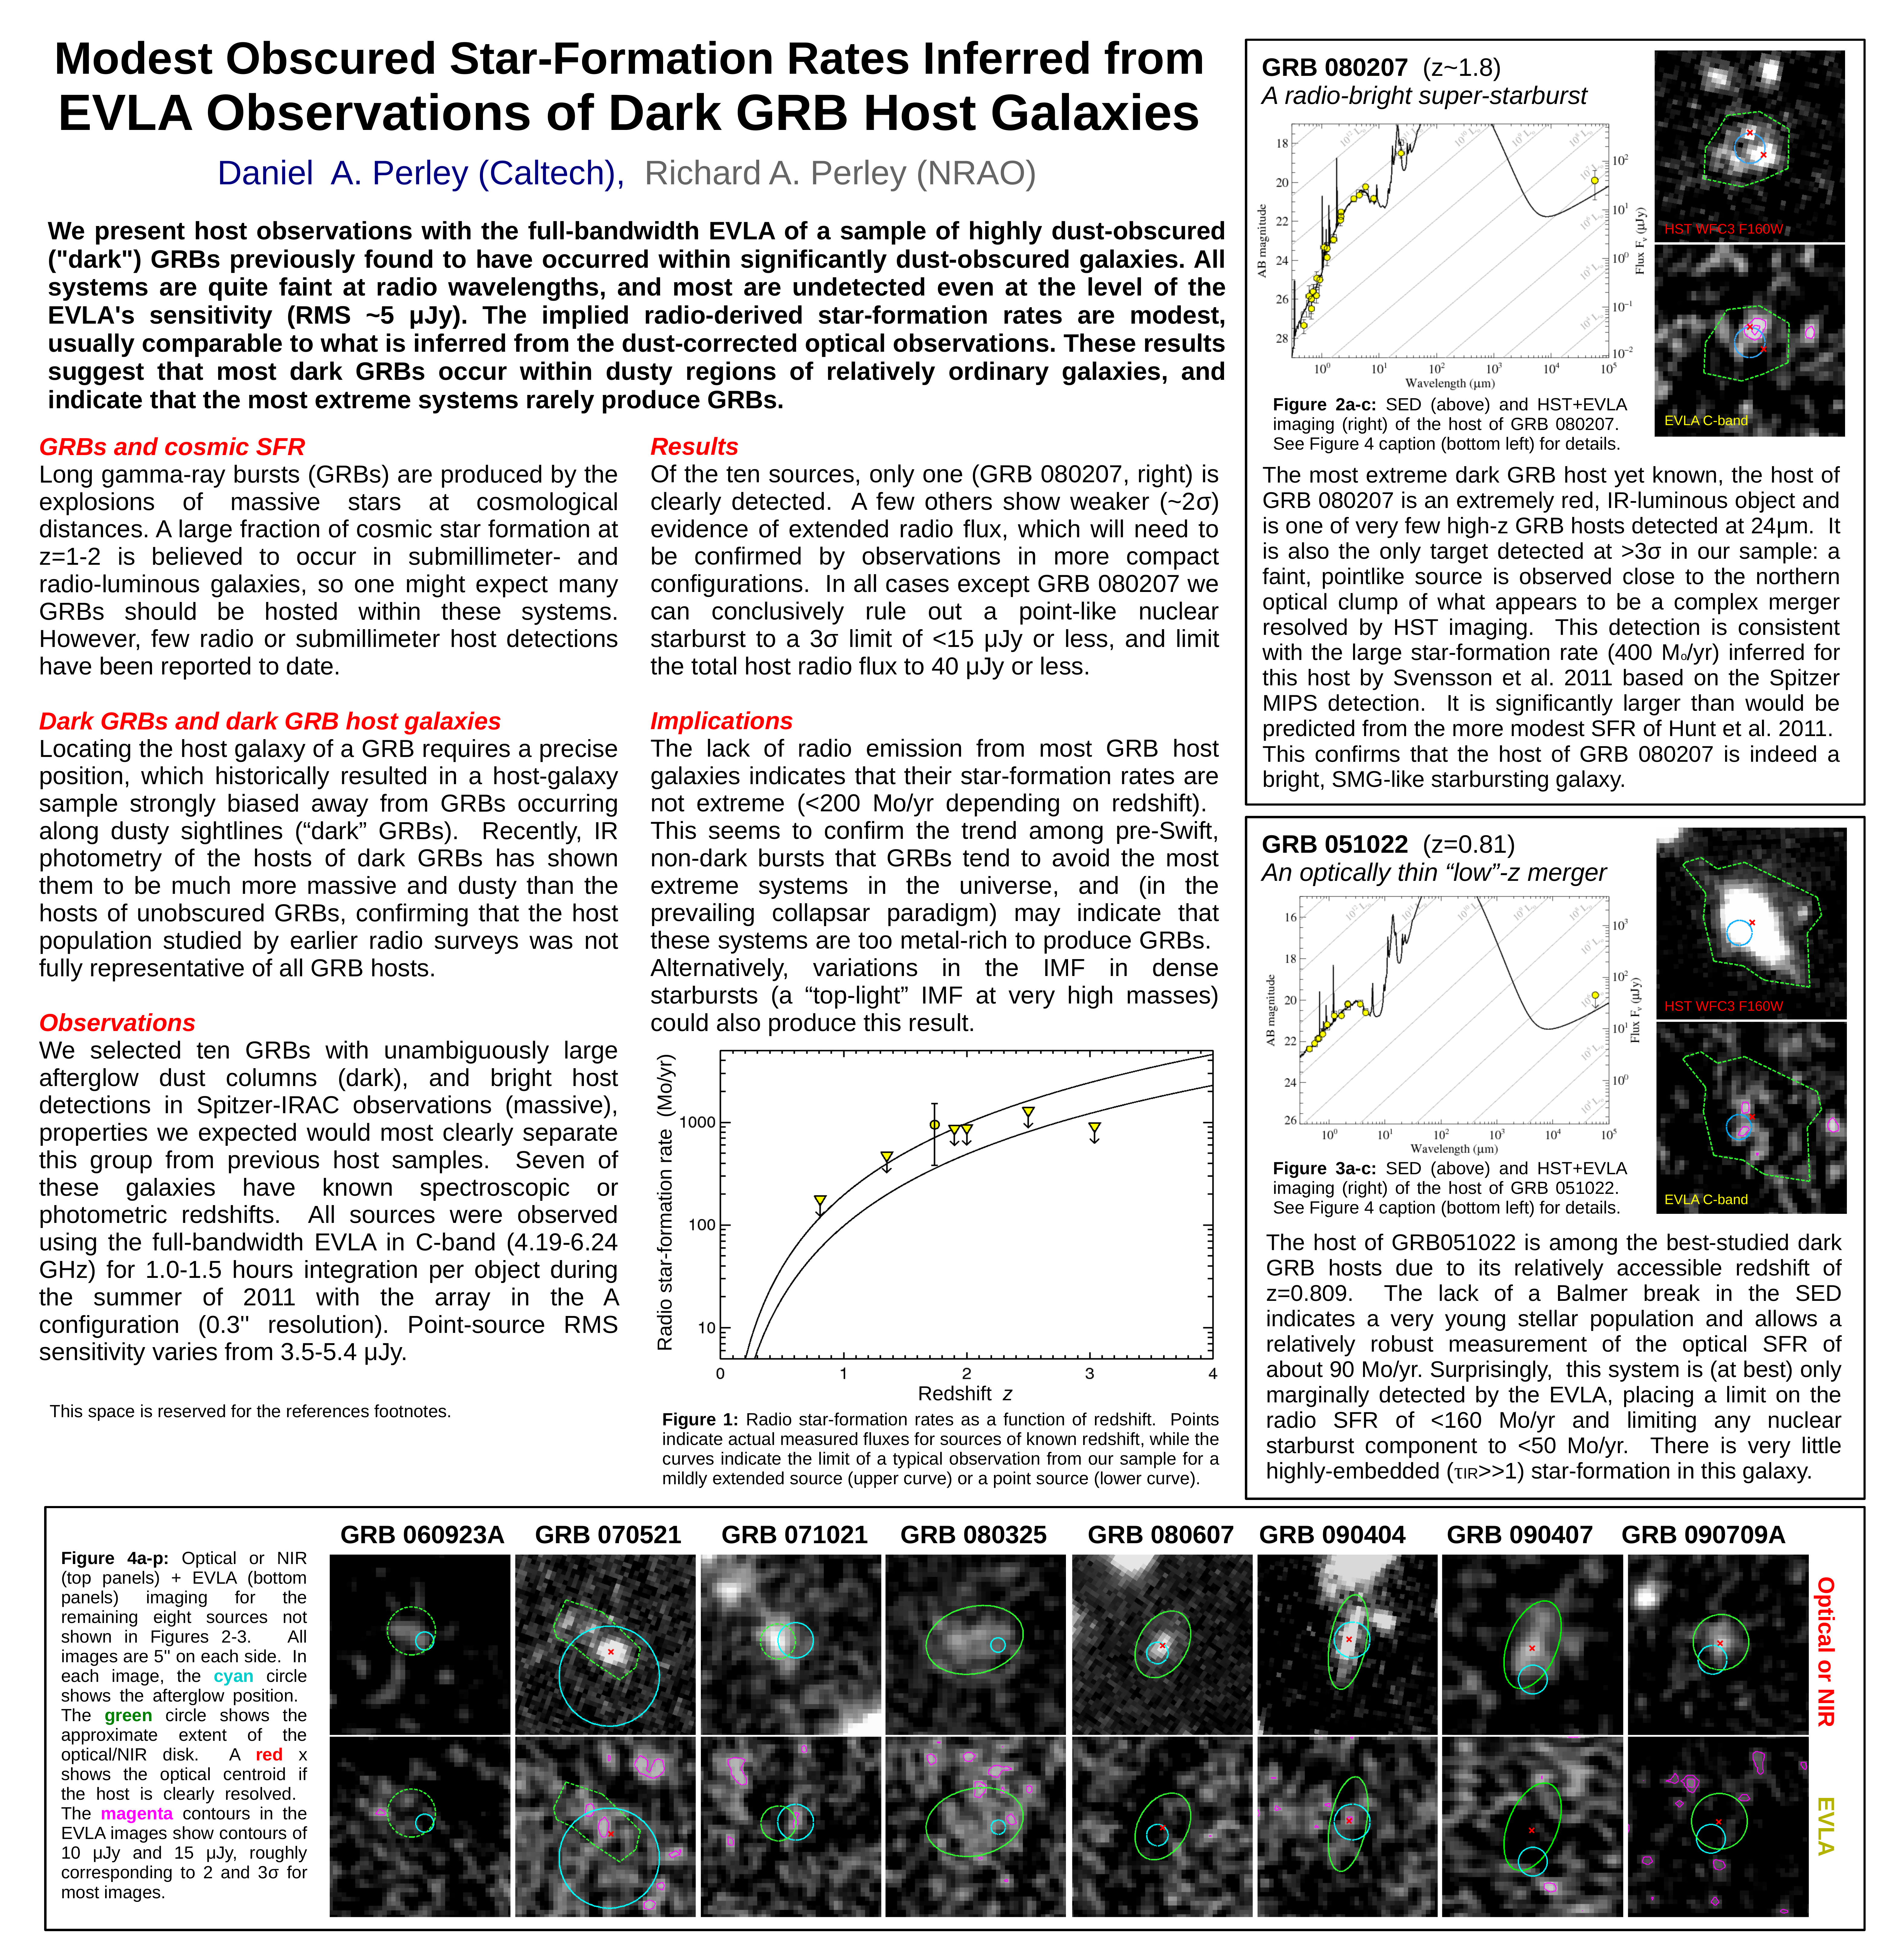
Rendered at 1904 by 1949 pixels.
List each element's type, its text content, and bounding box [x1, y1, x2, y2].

text_box Results Of the ten sources, only one (GRB 080207, right) is clearly detected. A few others show weaker (~2σ) evidence of extended radio flux, which will need to be confirmed by observations in more compact configurations. In all cases except GRB 080207 we can conclusively rule out a point-like nuclear starburst to a 3σ limit of <15 μJy or less, and limit the total host radio flux to 40 μJy or less. Implications The lack of radio emission from most GRB host galaxies indicates that their star-formation rates are not extreme (<200 Mo/yr depending on redshift). This seems to confirm the trend among pre-Swift, non-dark bursts that GRBs tend to avoid the most extreme systems in the universe, and (in the prevailing collapsar paradigm) may indicate that these systems are too metal-rich to produce GRBs. Alternatively, variations in the IMF in dense starbursts (a “top-light” IMF at very high masses) could also produce this result. [646, 431, 1224, 1054]
text_box Figure 1: Radio star-formation rates as a function of redshift. Points indicate actual measured fluxes for sources of known redshift, while the curves indicate the limit of a typical observation from our sample for a mildly extended source (upper curve) or a point source (lower curve). [658, 1407, 1225, 1502]
text_box Figure 4a-p: Optical or NIR (top panels) + EVLA (bottom panels) imaging for the remaining eight sources not shown in Figures 2-3. All images are 5'' on each side. In each image, the cyan circle shows the afterglow position. The green circle shows the approximate extent of the optical/NIR disk. A red x shows the optical centroid if the host is clearly resolved. The magenta contours in the EVLA images show contours of 10 μJy and 15 μJy, roughly corresponding to 2 and 3σ for most images. [57, 1546, 312, 1904]
text_box Figure 3a-c: SED (above) and HST+EVLA imaging (right) of the host of GRB 051022. See Figure 4 caption (bottom left) for details. [1269, 1156, 1632, 1224]
text_box GRB 080607 [1072, 1518, 1243, 1551]
text_box GRB 090709A [1614, 1518, 1793, 1551]
title Modest Obscured Star-Formation Rates Inferred from EVLA Observations of Dark GRB Host Galaxies [26, 31, 1248, 163]
text_box GRB 090404 [1243, 1518, 1422, 1551]
text_box Figure 2a-c: SED (above) and HST+EVLA imaging (right) of the host of GRB 080207. See Figure 4 caption (bottom left) for details. [1269, 392, 1632, 461]
picture [658, 1031, 1226, 1399]
text_box HST WFC3 F160W [1660, 219, 1808, 239]
text_box GRB 051022 (z=0.81) An optically thin “low”-z merger [1257, 828, 1643, 889]
text_box GRB 090407 [1431, 1518, 1609, 1551]
picture [1655, 50, 1845, 437]
list Daniel A. Perley (Caltech), Richard A. Perley (NRAO) [36, 151, 1219, 204]
text_box This space is reserved for the references footnotes. [45, 1399, 598, 1494]
text_box GRB 080325 [885, 1518, 1063, 1551]
text_box Optical or NIR EVLA [1812, 1572, 1842, 1901]
text_box EVLA C-band [1660, 410, 1808, 431]
picture [1257, 1555, 1438, 1918]
text_box GRBs and cosmic SFR Long gamma-ray bursts (GRBs) are produced by the explosions of massive stars at cosmological distances. A large fraction of cosmic star formation at z=1-2 is believed to occur in submillimeter- and radio-luminous galaxies, so one might expect many GRBs should be hosted within these systems. However, few radio or submillimeter host detections have been reported to date. Dark GRBs and dark GRB host galaxies Locating the host galaxy of a GRB requires a precise position, which historically resulted in a host-galaxy sample strongly biased away from GRBs occurring along dusty sightlines (“dark” GRBs). Recently, IR photometry of the hosts of dark GRBs has shown them to be much more massive and dusty than the hosts of unobscured GRBs, confirming that the host population studied by earlier radio surveys was not fully representative of all GRB hosts. Observations We selected ten GRBs with unambiguously large afterglow dust columns (dark), and bright host detections in Spitzer-IRAC observations (massive), properties we expected would most clearly separate this group from previous host samples. Seven of these galaxies have known spectroscopic or photometric redshifts. All sources were observed using the full-bandwidth EVLA in C-band (4.19-6.24 GHz) for 1.0-1.5 hours integration per object during the summer of 2011 with the array in the A configuration (0.3'' resolution). Point-source RMS sensitivity varies from 3.5-5.4 μJy. [34, 431, 623, 1643]
picture [885, 1555, 1066, 1918]
picture [1442, 1555, 1623, 1918]
text_box HST WFC3 F160W [1660, 996, 1808, 1016]
text_box GRB 071021 [706, 1518, 884, 1551]
picture [1247, 99, 1653, 393]
picture [1072, 1555, 1253, 1918]
text_box The host of GRB051022 is among the best-studied dark GRB hosts due to its relatively accessible redshift of z=0.809. The lack of a Balmer break in the SED indicates a very young stellar population and allows a relatively robust measurement of the optical SFR of about 90 Mo/yr. Surprisingly, this system is (at best) only marginally detected by the EVLA, placing a limit on the radio SFR of <160 Mo/yr and limiting any nuclear starburst component to <50 Mo/yr. There is very little highly-embedded (τIR>>1) star-formation in this galaxy. [1261, 1227, 1847, 1492]
text_box Redshift z [790, 1380, 1141, 1413]
text_box GRB 070521 [520, 1518, 696, 1553]
picture [1628, 1555, 1809, 1918]
picture [1261, 891, 1647, 1159]
text_box The most extreme dark GRB host yet known, the host of GRB 080207 is an extremely red, IR-luminous object and is one of very few high-z GRB hosts detected at 24μm. It is also the only target detected at >3σ in our sample: a faint, pointlike source is observed close to the northern optical clump of what appears to be a complex merger resolved by HST imaging. This detection is consistent with the large star-formation rate (400 Mo/yr) inferred for this host by Svensson et al. 2011 based on the Spitzer MIPS detection. It is significantly larger than would be predicted from the more modest SFR of Hunt et al. 2011. This confirms that the host of GRB 080207 is indeed a bright, SMG-like starbursting galaxy. [1258, 460, 1845, 794]
text_box Radio star-formation rate (Mo/yr) [651, 1027, 684, 1378]
text_box We present host observations with the full-bandwidth EVLA of a sample of highly dust-obscured ("dark") GRBs previously found to have occurred within significantly dust-obscured galaxies. All systems are quite faint at radio wavelengths, and most are undetected even at the level of the EVLA's sensitivity (RMS ~5 μJy). The implied radio-derived star-formation rates are modest, usually comparable to what is inferred from the dust-corrected optical observations. These results suggest that most dark GRBs occur within dusty regions of relatively ordinary galaxies, and indicate that the most extreme systems rarely produce GRBs. [44, 215, 1232, 416]
picture [701, 1555, 881, 1918]
text_box GRB 080207 (z~1.8) A radio-bright super-starburst [1257, 51, 1643, 112]
picture [1656, 828, 1847, 1214]
picture [515, 1555, 696, 1918]
picture [329, 1555, 510, 1918]
text_box EVLA C-band [1660, 1189, 1808, 1210]
